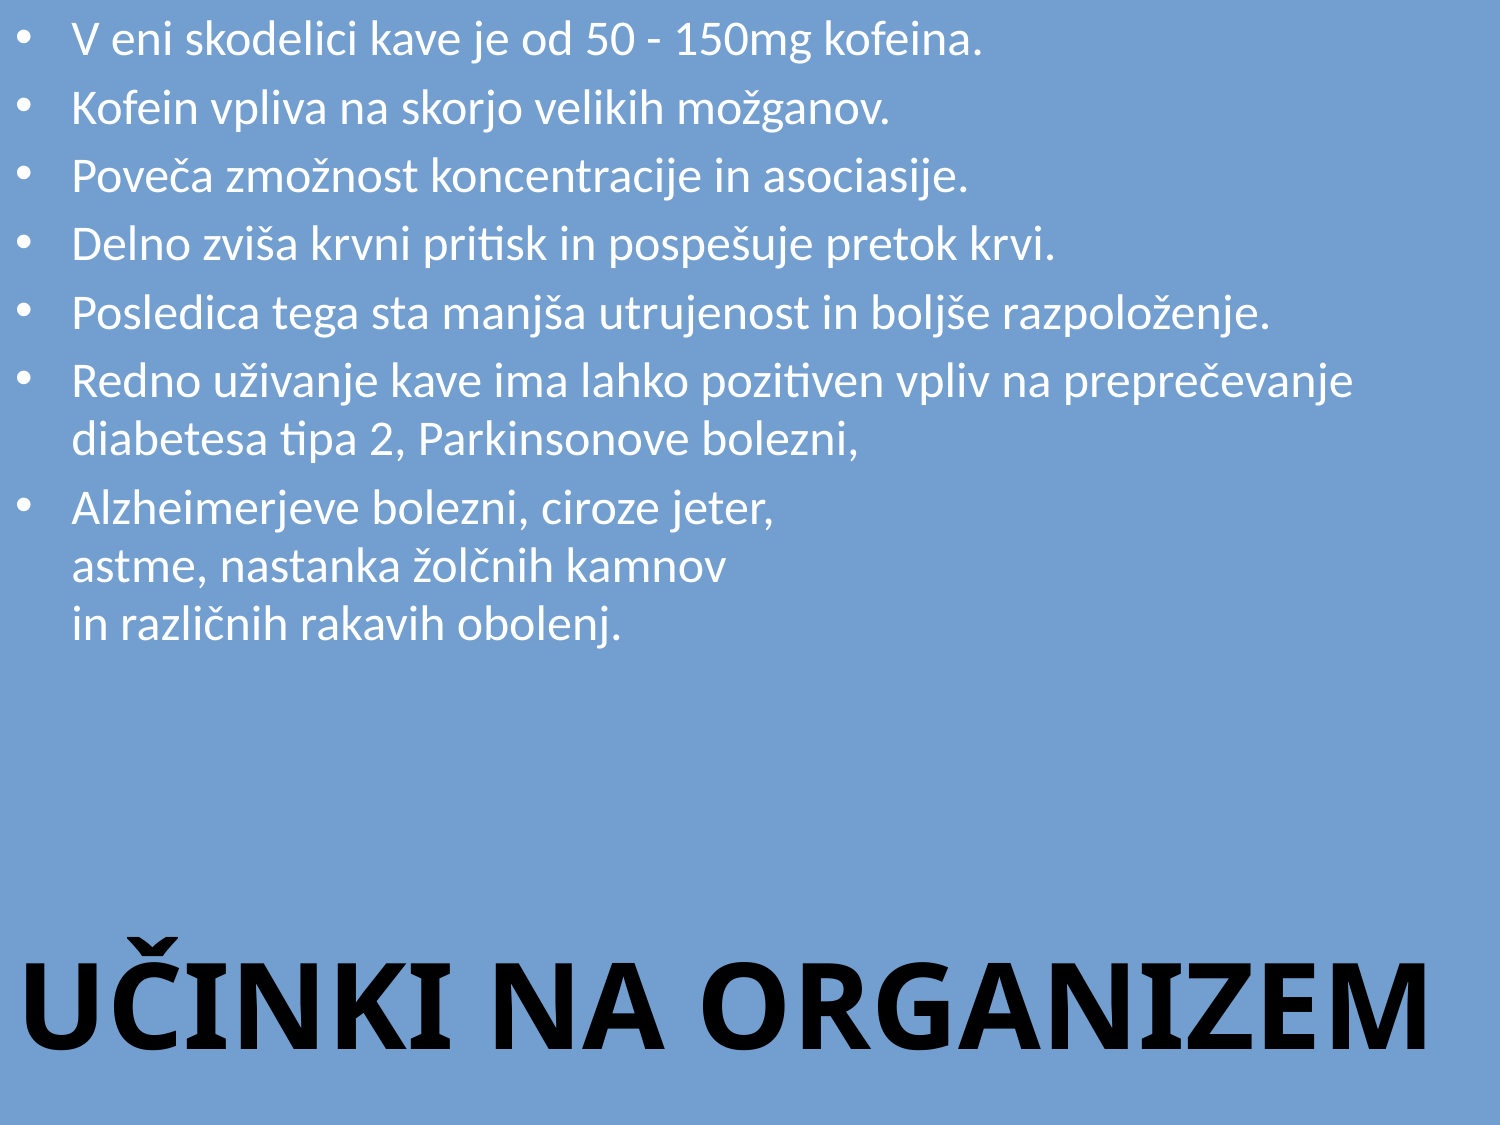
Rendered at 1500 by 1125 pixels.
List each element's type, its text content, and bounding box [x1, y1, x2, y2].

title UČINKI NA ORGANIZEM [0, 932, 1483, 1125]
list V eni skodelici kave je od 50 - 150mg kofeina. Kofein vpliva na skorjo velikih možganov. Poveča zmožnost koncentracije in asociasije. Delno zviša krvni pritisk in pospešuje pretok krvi. Posledica tega sta manjša utrujenost in boljše razpoloženje. Redno uživanje kave ima lahko pozitiven vpliv na preprečevanje diabetesa tipa 2, Parkinsonove bolezni, Alzheimerjeve bolezni, ciroze jeter, astme, nastanka žolčnih kamnov in različnih rakavih obolenj. [0, 0, 1500, 932]
